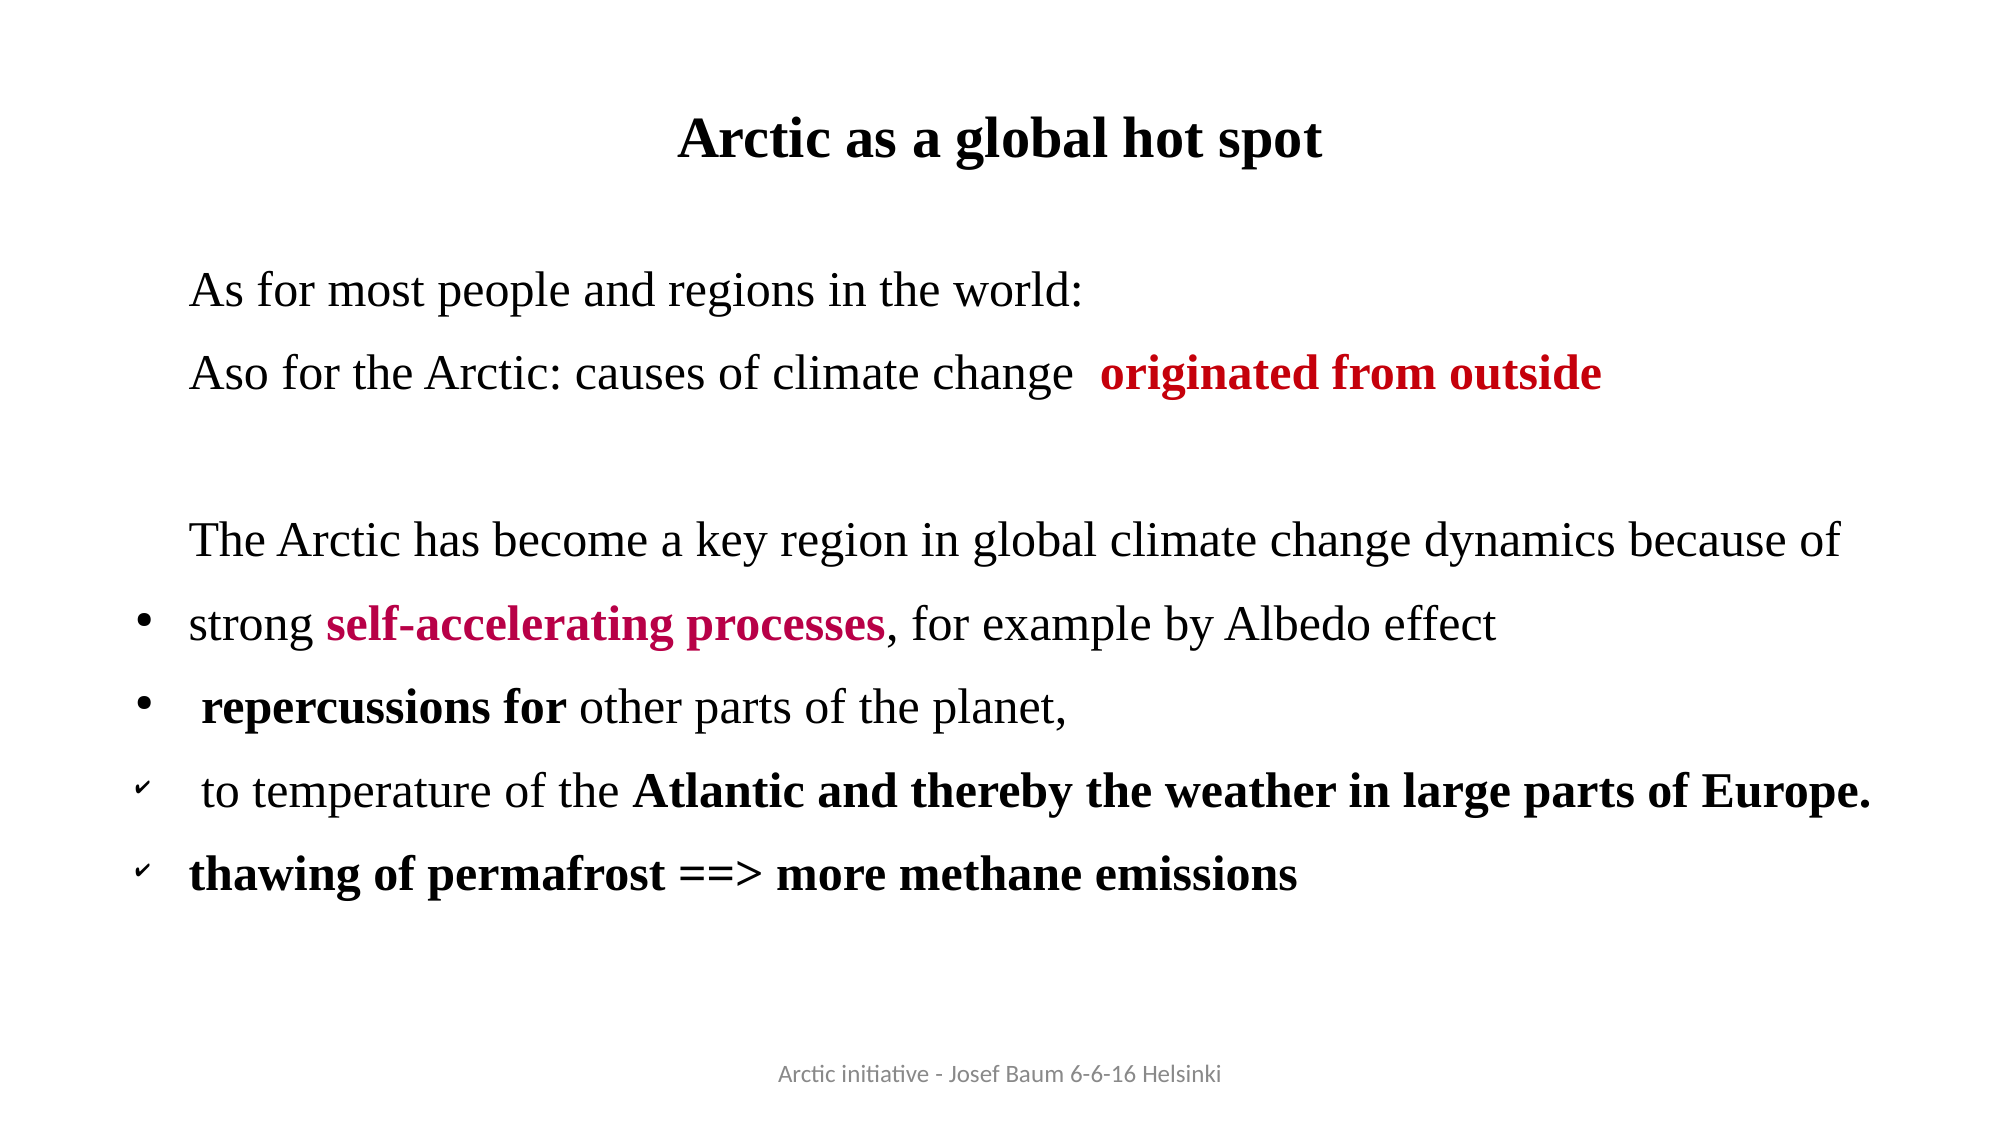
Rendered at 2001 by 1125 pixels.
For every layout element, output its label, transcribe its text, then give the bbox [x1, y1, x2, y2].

text_box Arctic initiative - Josef Baum 6-6-16 Helsinki [662, 1042, 1338, 1103]
title Arctic as a global hot spot [99, 52, 1900, 226]
list As for most people and regions in the world: Aso for the Arctic: causes of climate change originated from outside The Arctic has become a key region in global climate change dynamics because of strong self-accelerating processes, for example by Albedo effect repercussions for other parts of the planet, to temperature of the Atlantic and thereby the weather in large parts of Europe. thawing of permafrost ==> more methane emissions [99, 263, 1900, 1006]
